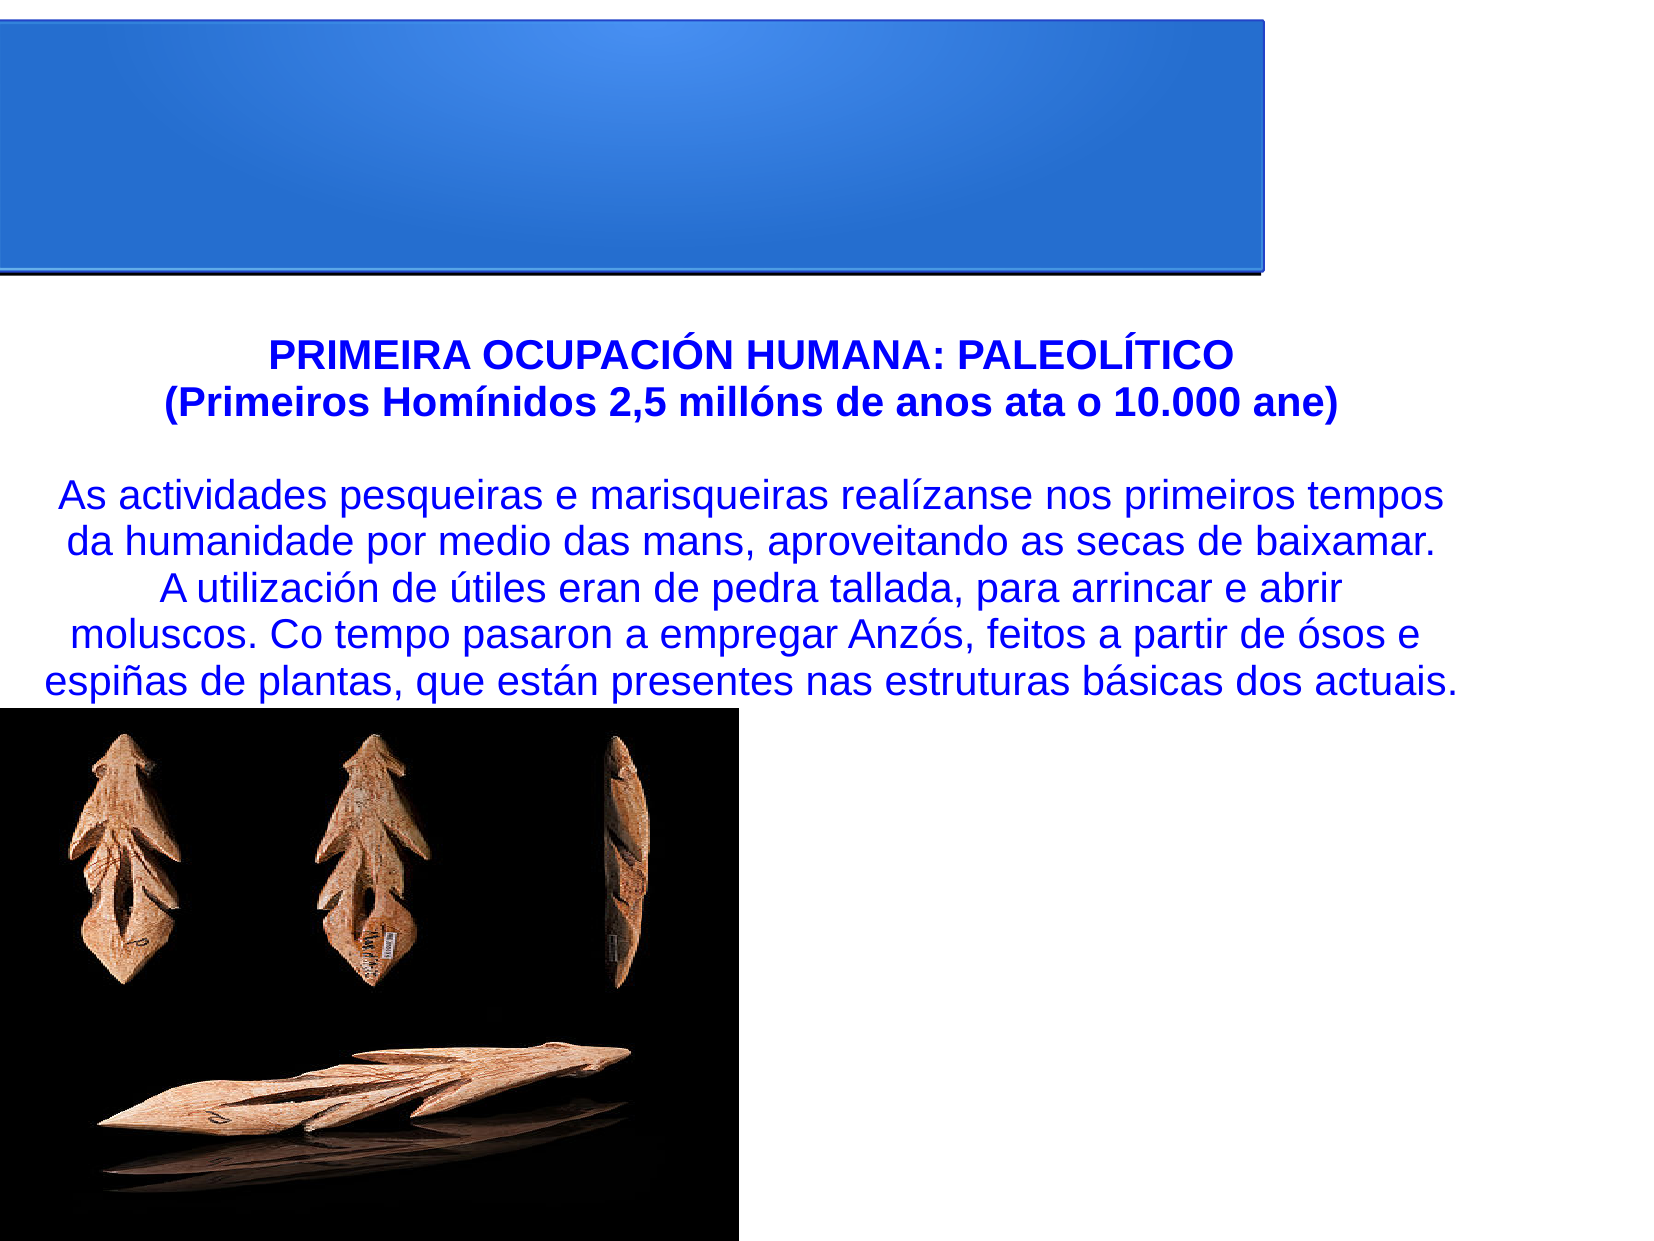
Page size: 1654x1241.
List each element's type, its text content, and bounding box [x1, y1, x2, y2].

text_box PRIMEIRA OCUPACIÓN HUMANA: PALEOLÍTICO (Primeiros Homínidos 2,5 millóns de anos ata o 10.000 ane) As actividades pesqueiras e marisqueiras realízanse nos primeiros tempos da humanidade por medio das mans, aproveitando as secas de baixamar. A utilización de útiles eran de pedra tallada, para arrincar e abrir moluscos. Co tempo pasaron a empregar Anzós, feitos a partir de ósos e espiñas de plantas, que están presentes nas estruturas básicas dos actuais. [29, 324, 1654, 1182]
picture [0, 708, 739, 1241]
